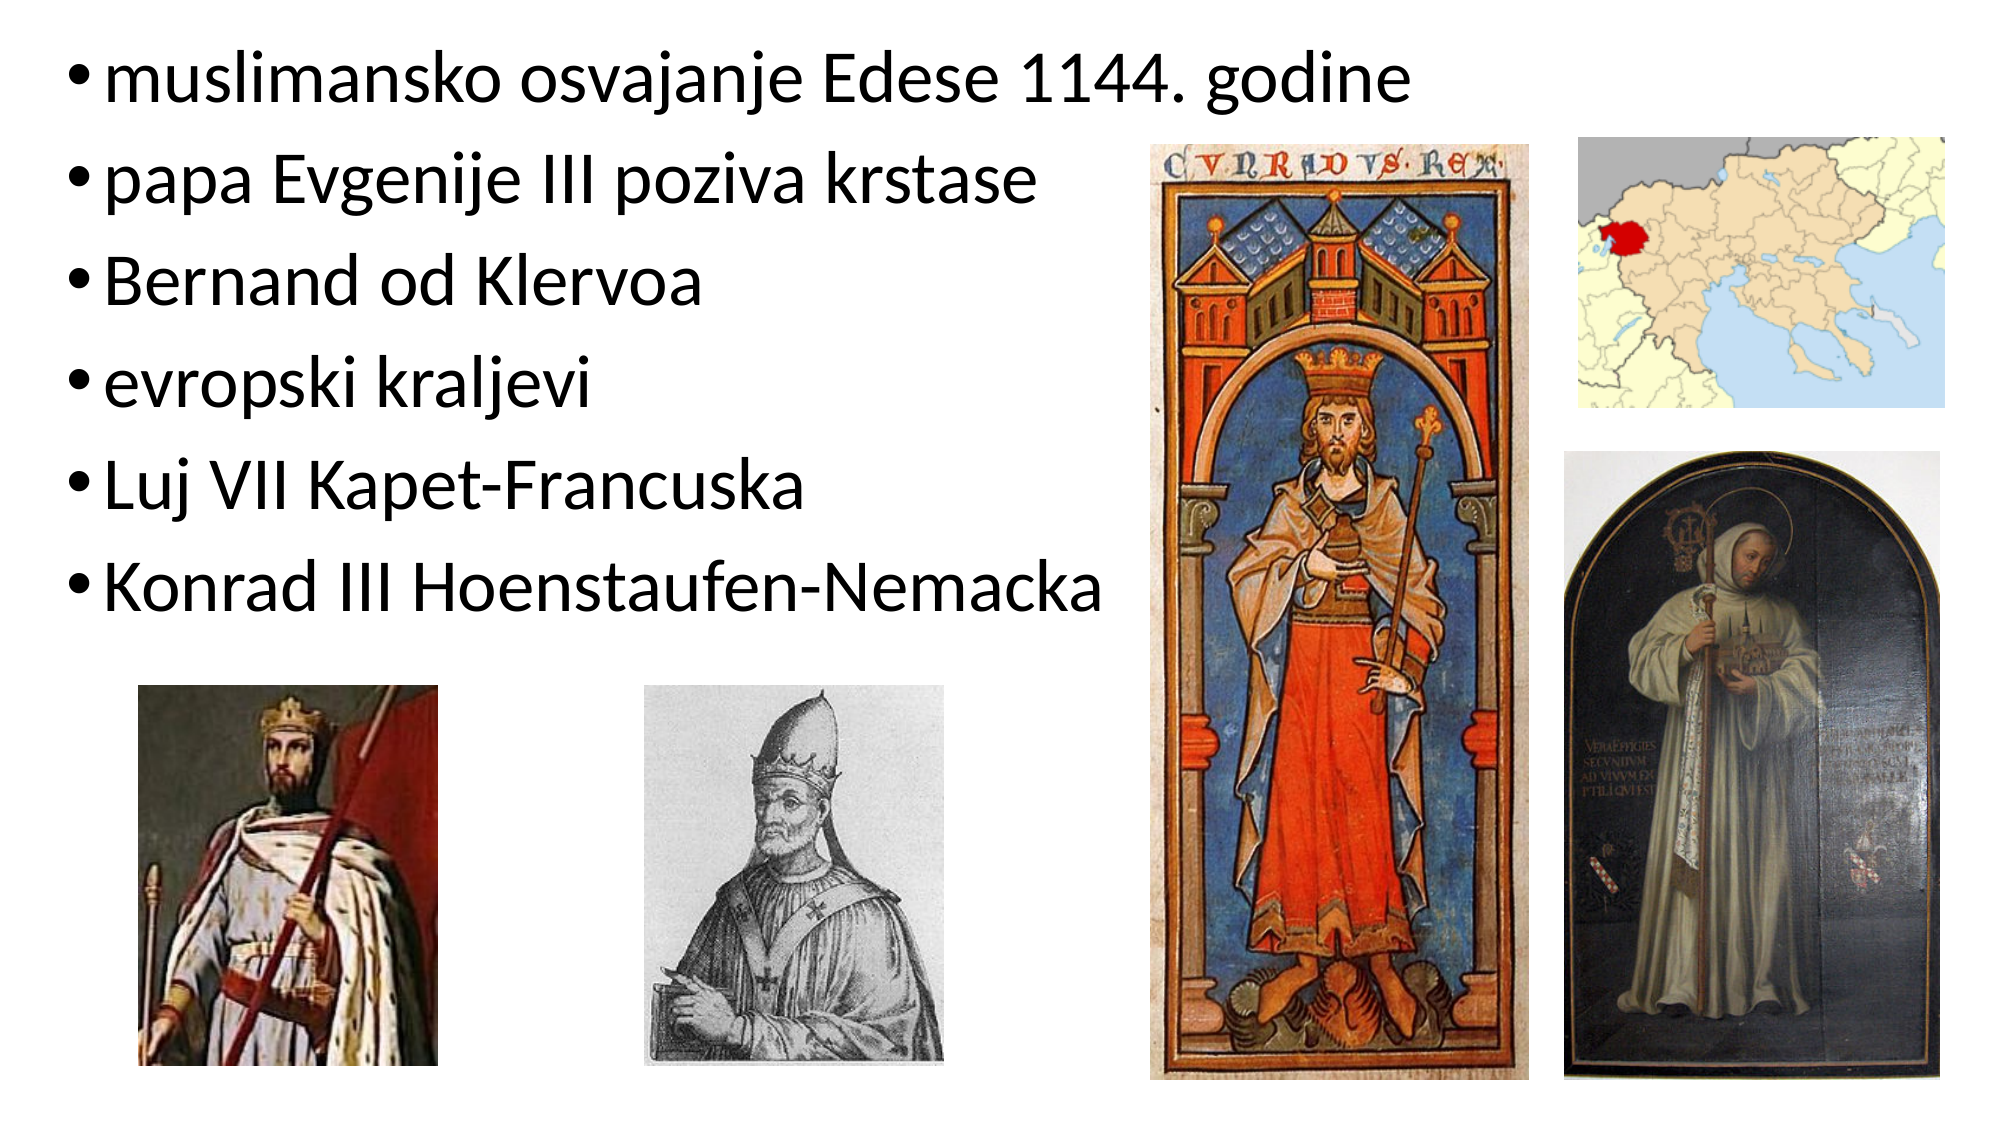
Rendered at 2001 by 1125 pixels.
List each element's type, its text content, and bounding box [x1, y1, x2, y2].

picture [138, 685, 438, 1066]
picture [1578, 137, 1945, 408]
picture [1150, 144, 1529, 1080]
picture [1564, 451, 1940, 1080]
picture [644, 685, 944, 1066]
list muslimansko osvajanje Edese 1144. godine papa Evgenije III poziva krstase Bernand od Klervoa evropski kraljevi Luj VII Kapet-Francuska Konrad III Hoenstaufen-Nemacka [51, 29, 1940, 1051]
